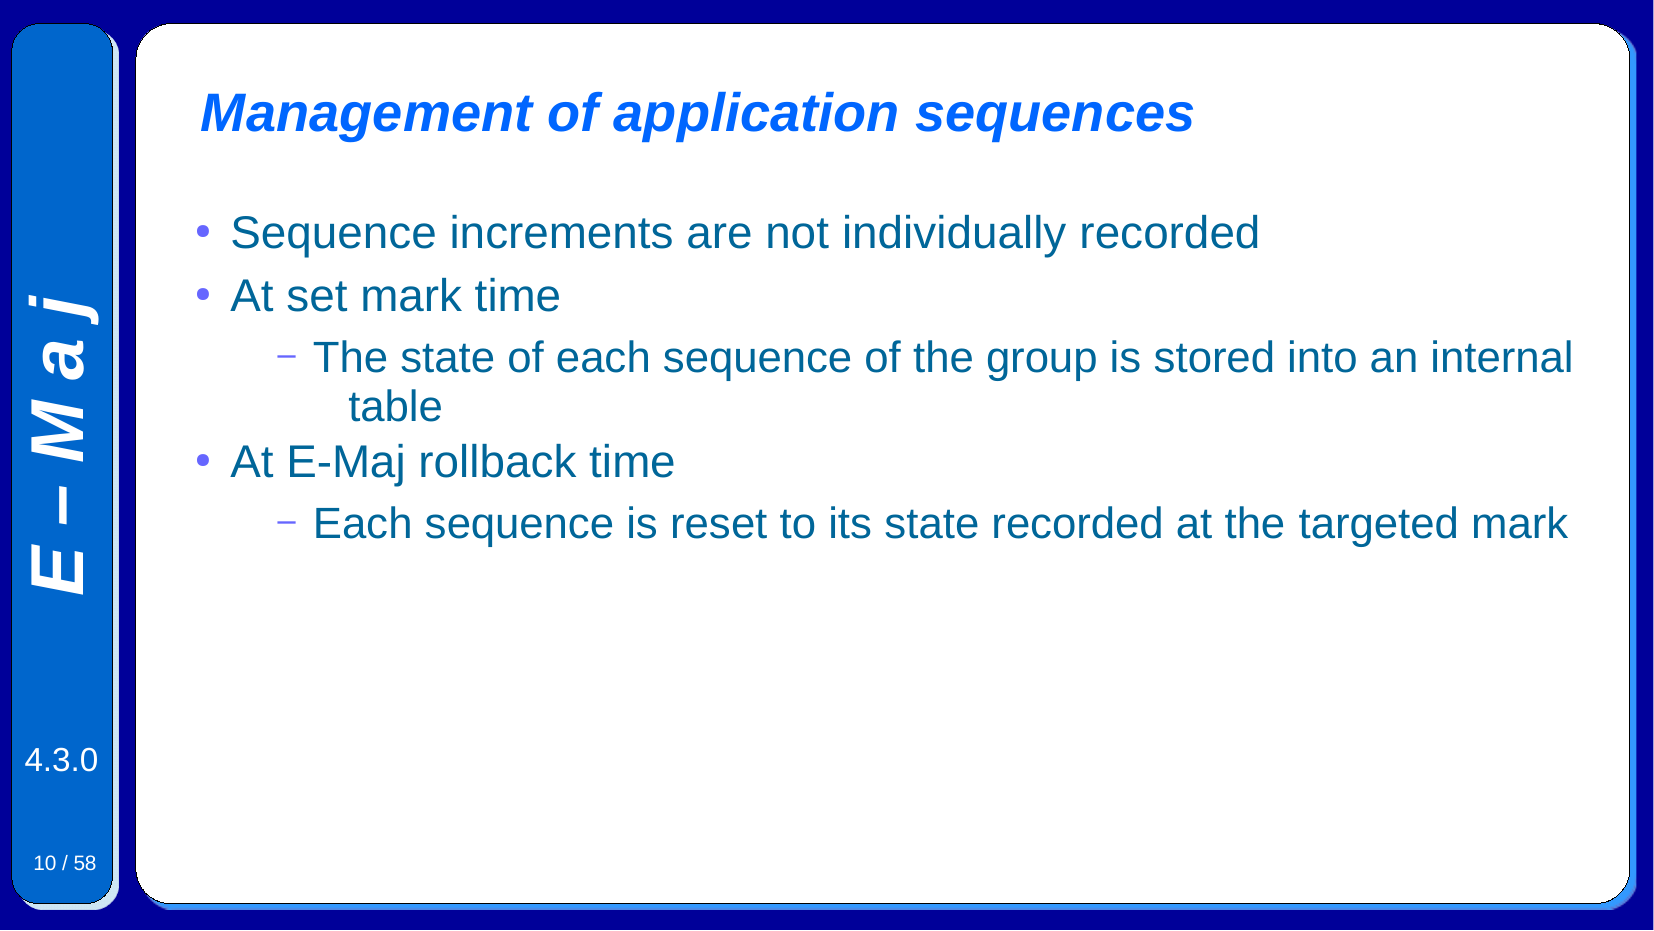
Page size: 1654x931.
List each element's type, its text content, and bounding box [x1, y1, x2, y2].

list Sequence increments are not individually recorded At set mark time The state of each sequence of the group is stored into an internal table At E-Maj rollback time Each sequence is reset to its state recorded at the targeted mark [177, 206, 1587, 827]
title Management of application sequences [200, 34, 1575, 191]
